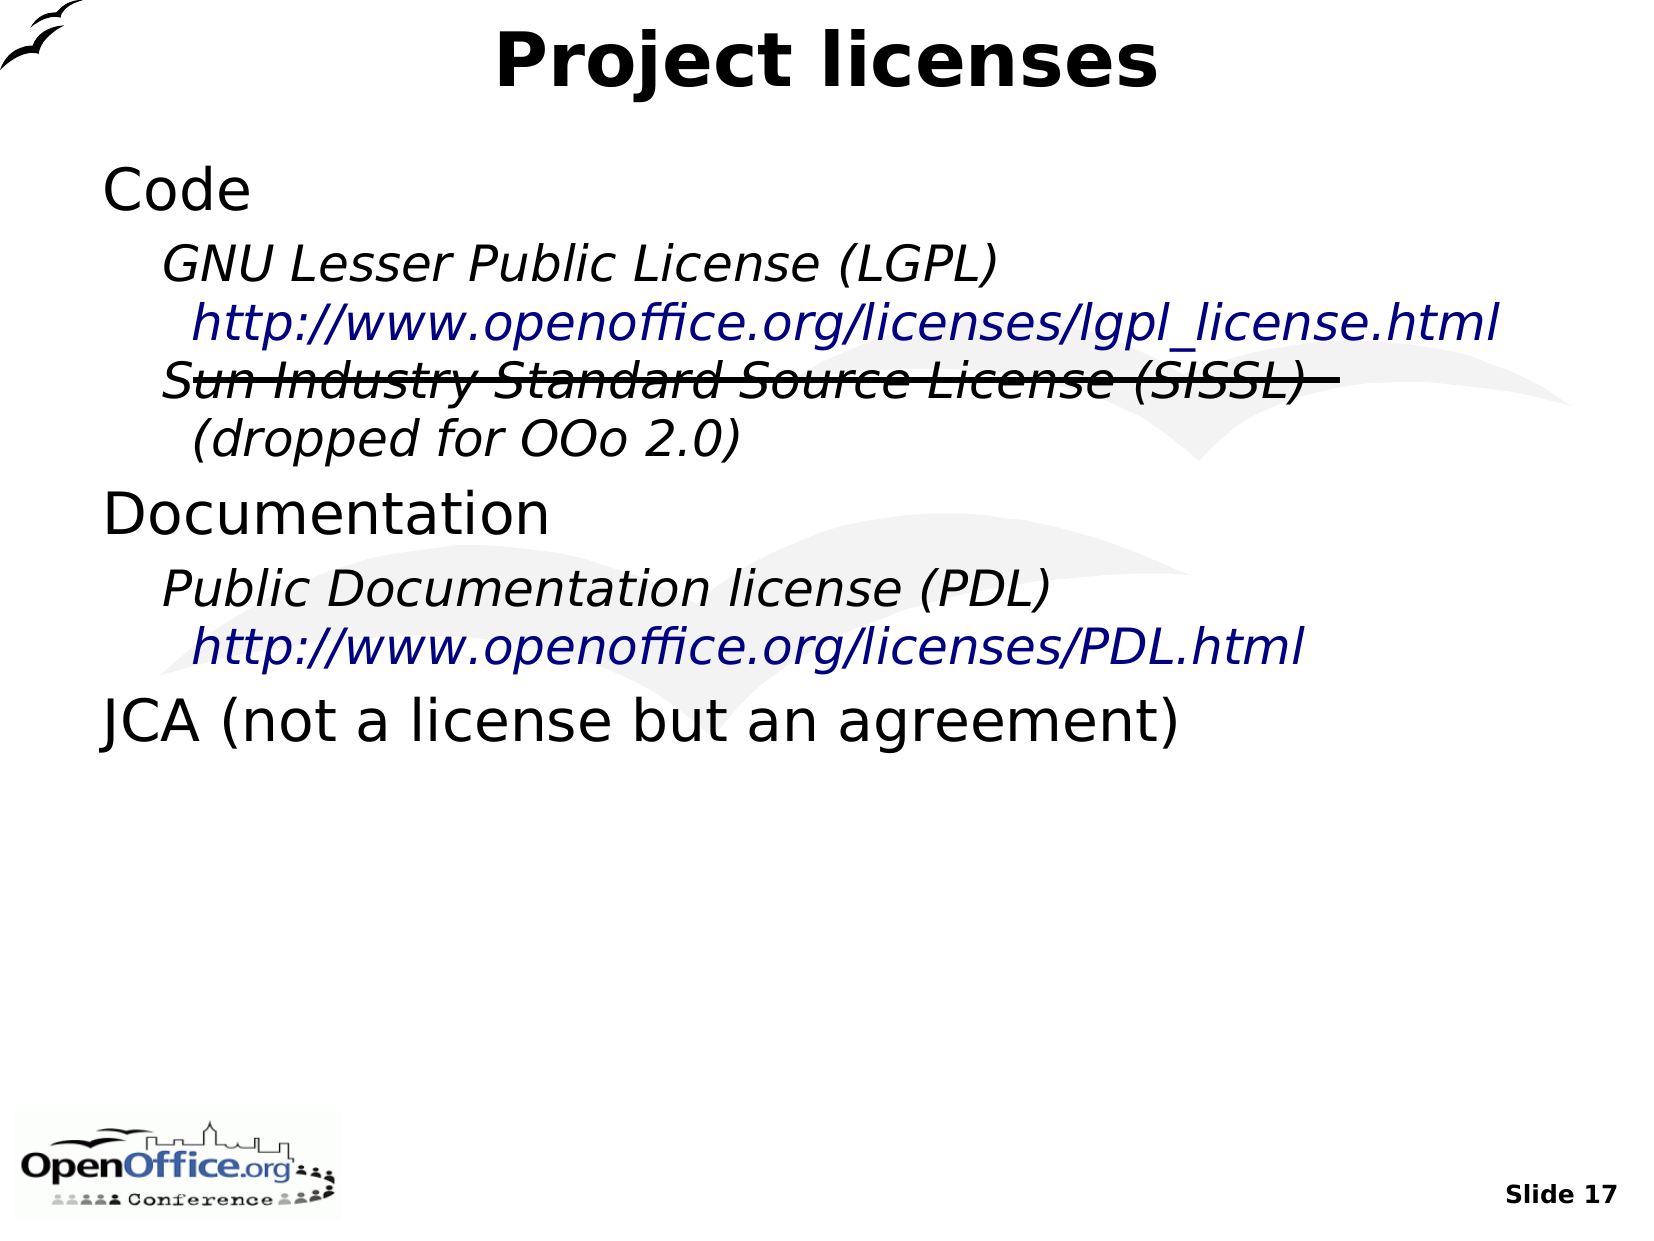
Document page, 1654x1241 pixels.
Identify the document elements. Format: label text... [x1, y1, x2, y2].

title Project licenses [0, 0, 1654, 121]
list Code GNU Lesser Public License (LGPL) http://www.openoffice.org/licenses/lgpl_license.html Sun Industry Standard Source License (SISSL) (dropped for OOo 2.0) Documentation Public Documentation license (PDL) http://www.openoffice.org/licenses/PDL.html JCA (not a license but an agreement) [102, 155, 1529, 1085]
picture [15, 1112, 341, 1220]
